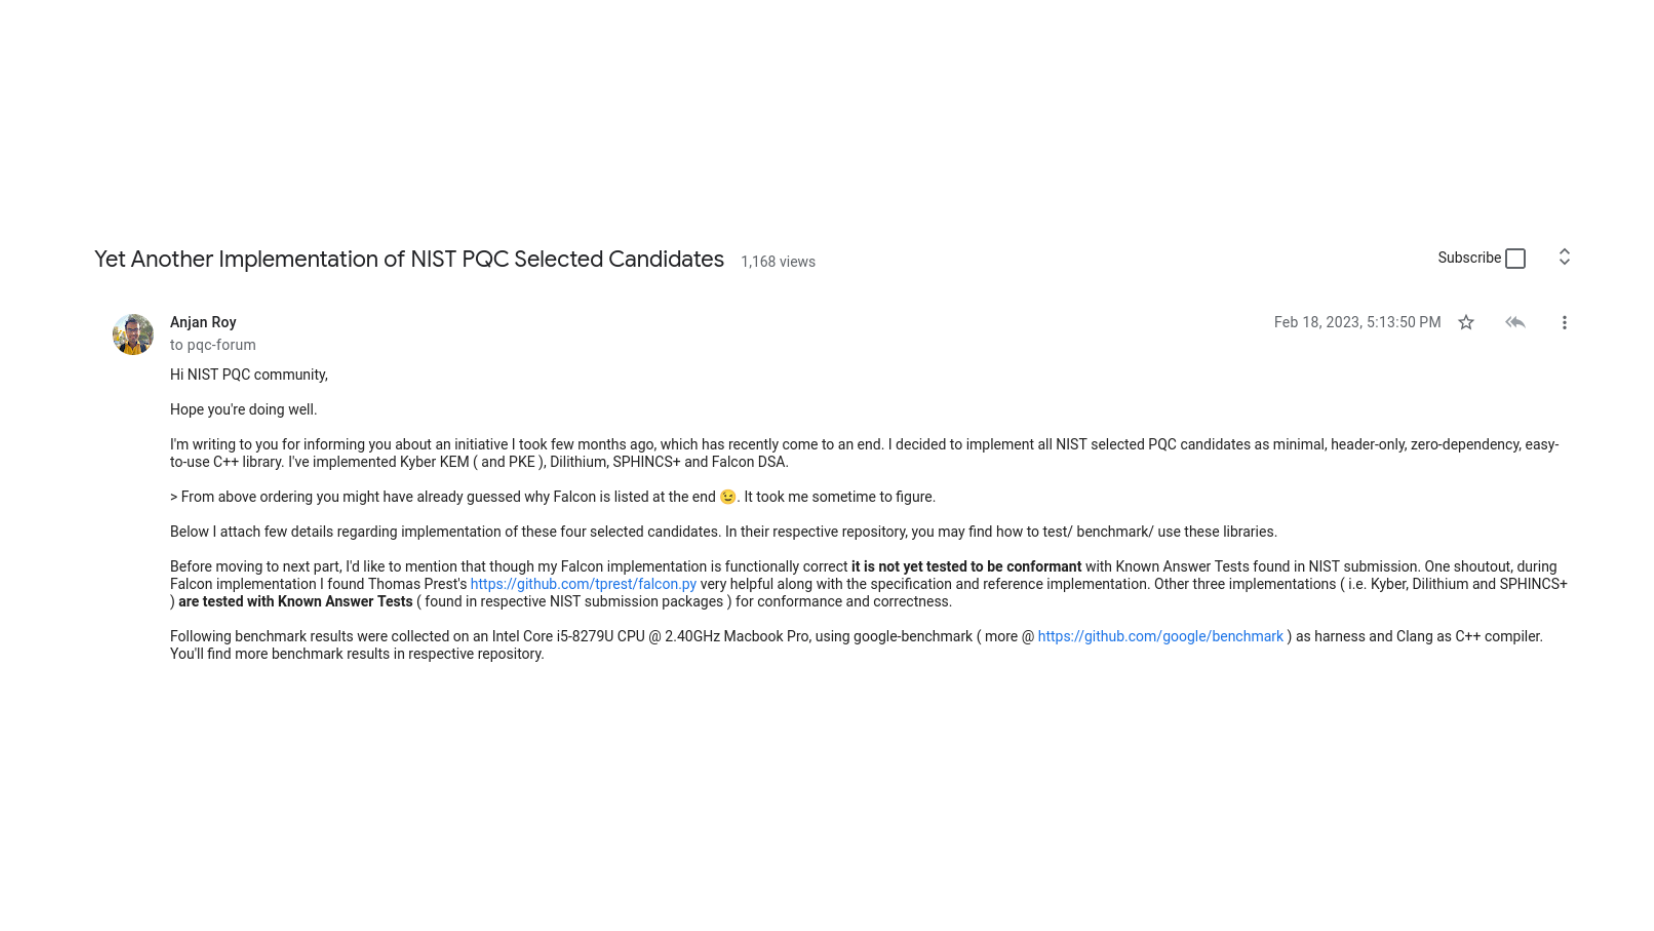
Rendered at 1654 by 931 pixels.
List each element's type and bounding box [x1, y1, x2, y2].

picture [88, 236, 1577, 666]
